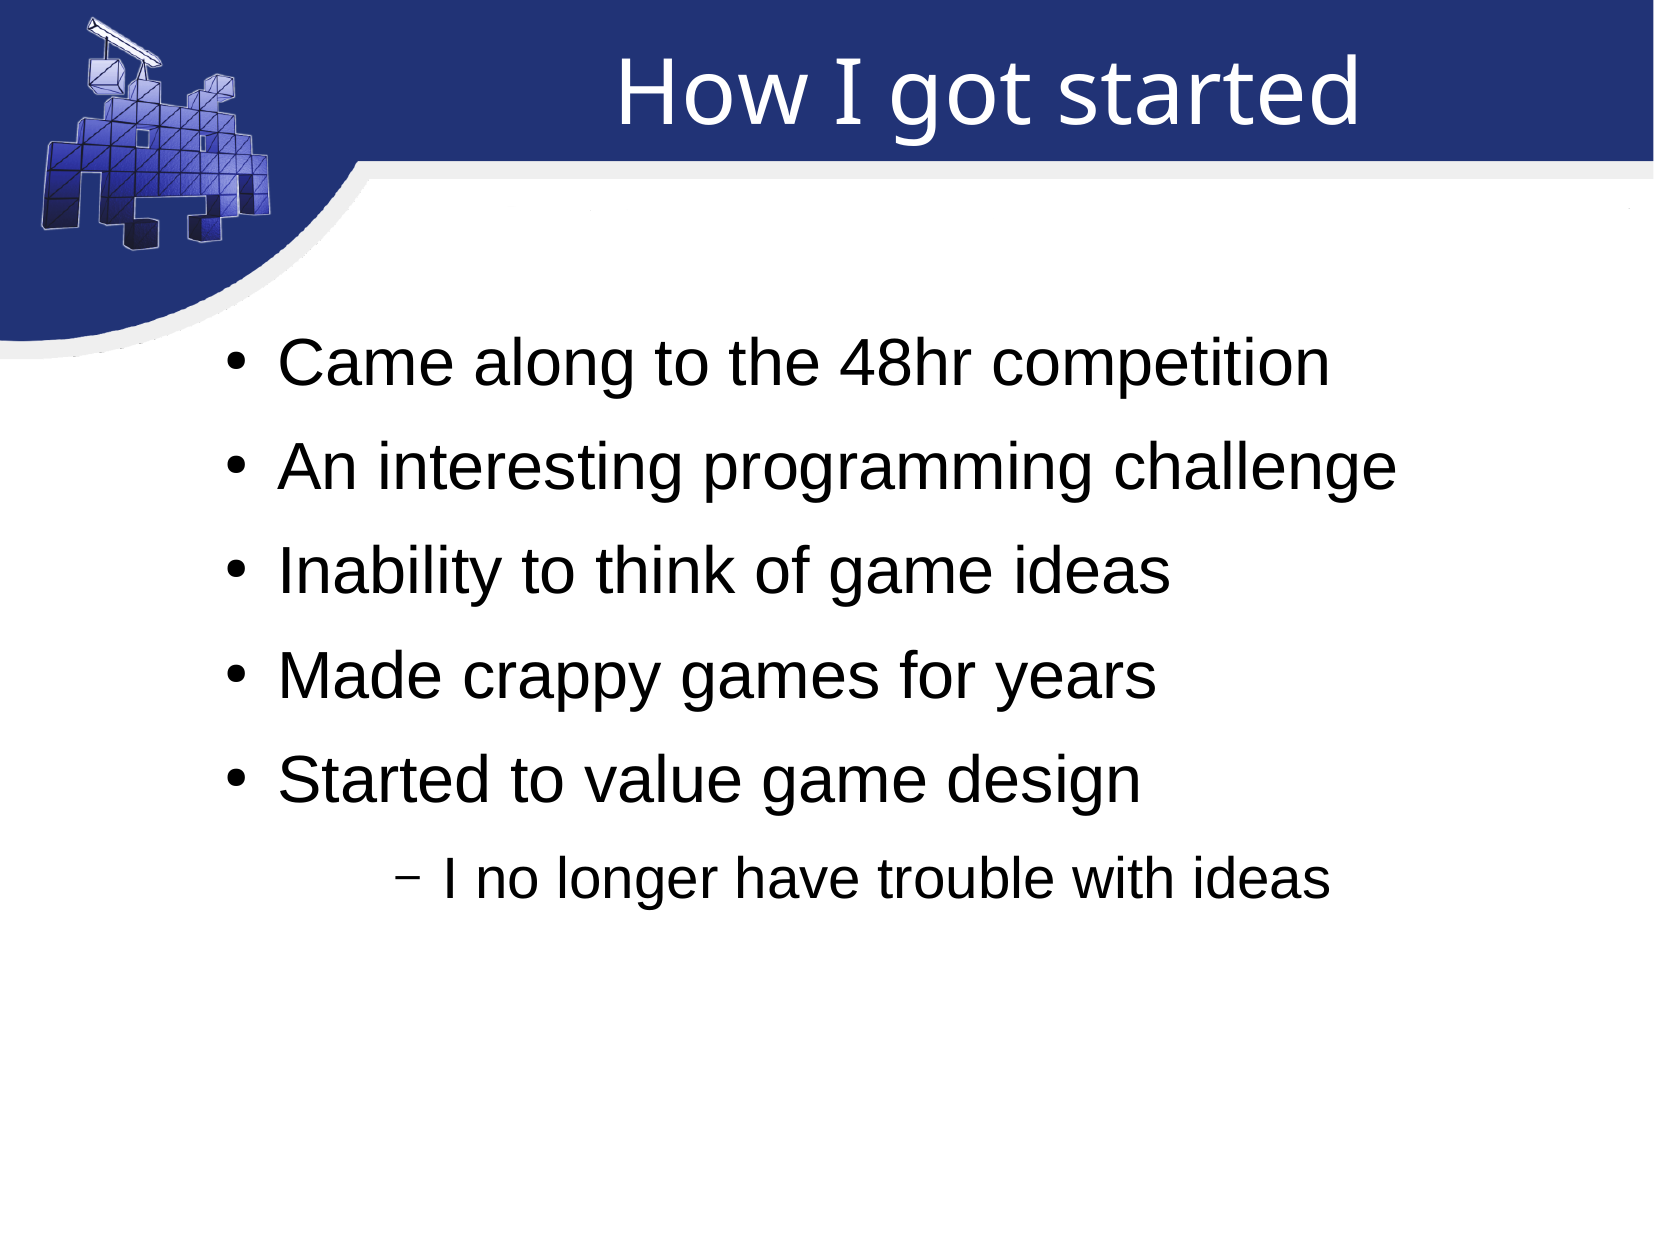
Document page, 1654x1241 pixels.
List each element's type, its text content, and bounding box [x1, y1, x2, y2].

picture [0, 0, 1654, 443]
list Came along to the 48hr competition An interesting programming challenge Inability to think of game ideas Made crappy games for years Started to value game design I no longer have trouble with ideas [206, 324, 1595, 1078]
title How I got started [354, 35, 1625, 142]
